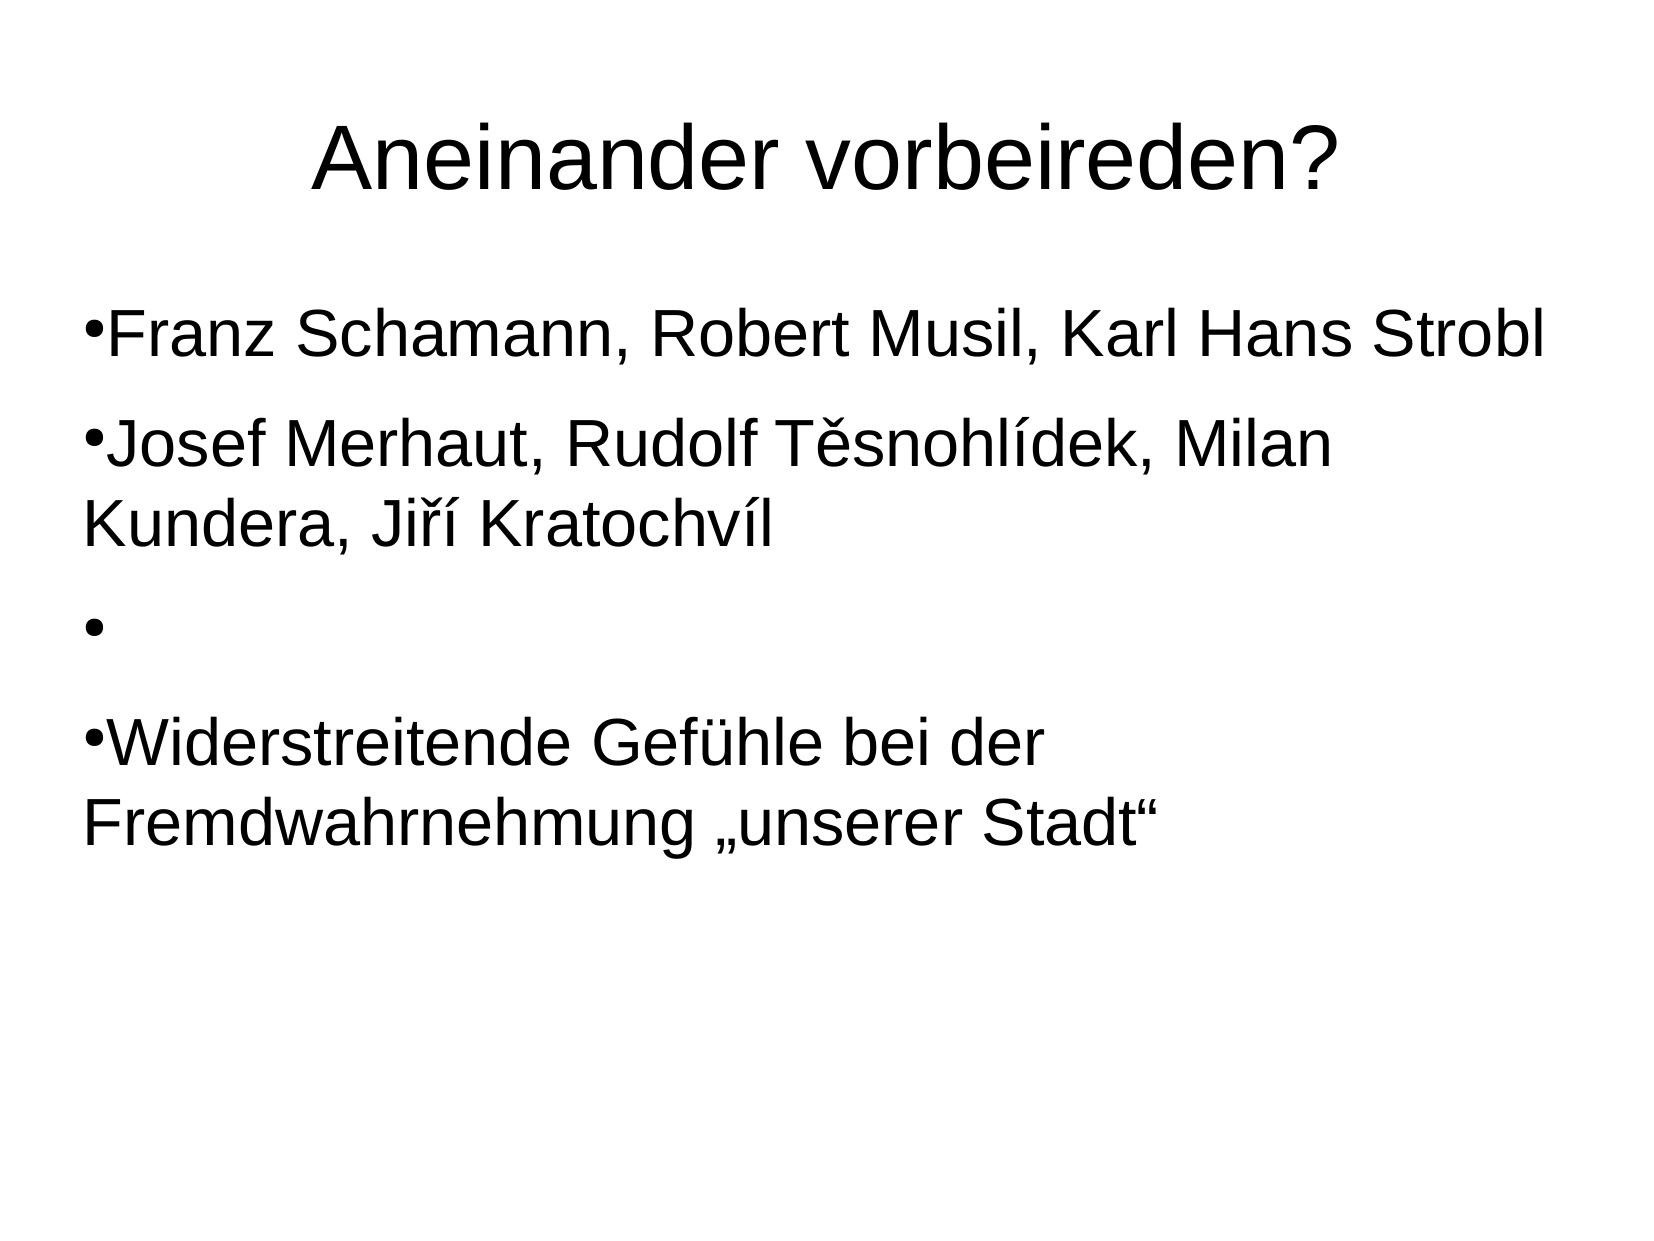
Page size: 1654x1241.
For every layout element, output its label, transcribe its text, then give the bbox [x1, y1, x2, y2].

title Aneinander vorbeireden? [82, 49, 1571, 257]
list Franz Schamann, Robert Musil, Karl Hans Strobl Josef Merhaut, Rudolf Těsnohlídek, Milan Kundera, Jiří Kratochvíl Widerstreitende Gefühle bei der Fremdwahrnehmung „unserer Stadt“ [82, 290, 1571, 1010]
